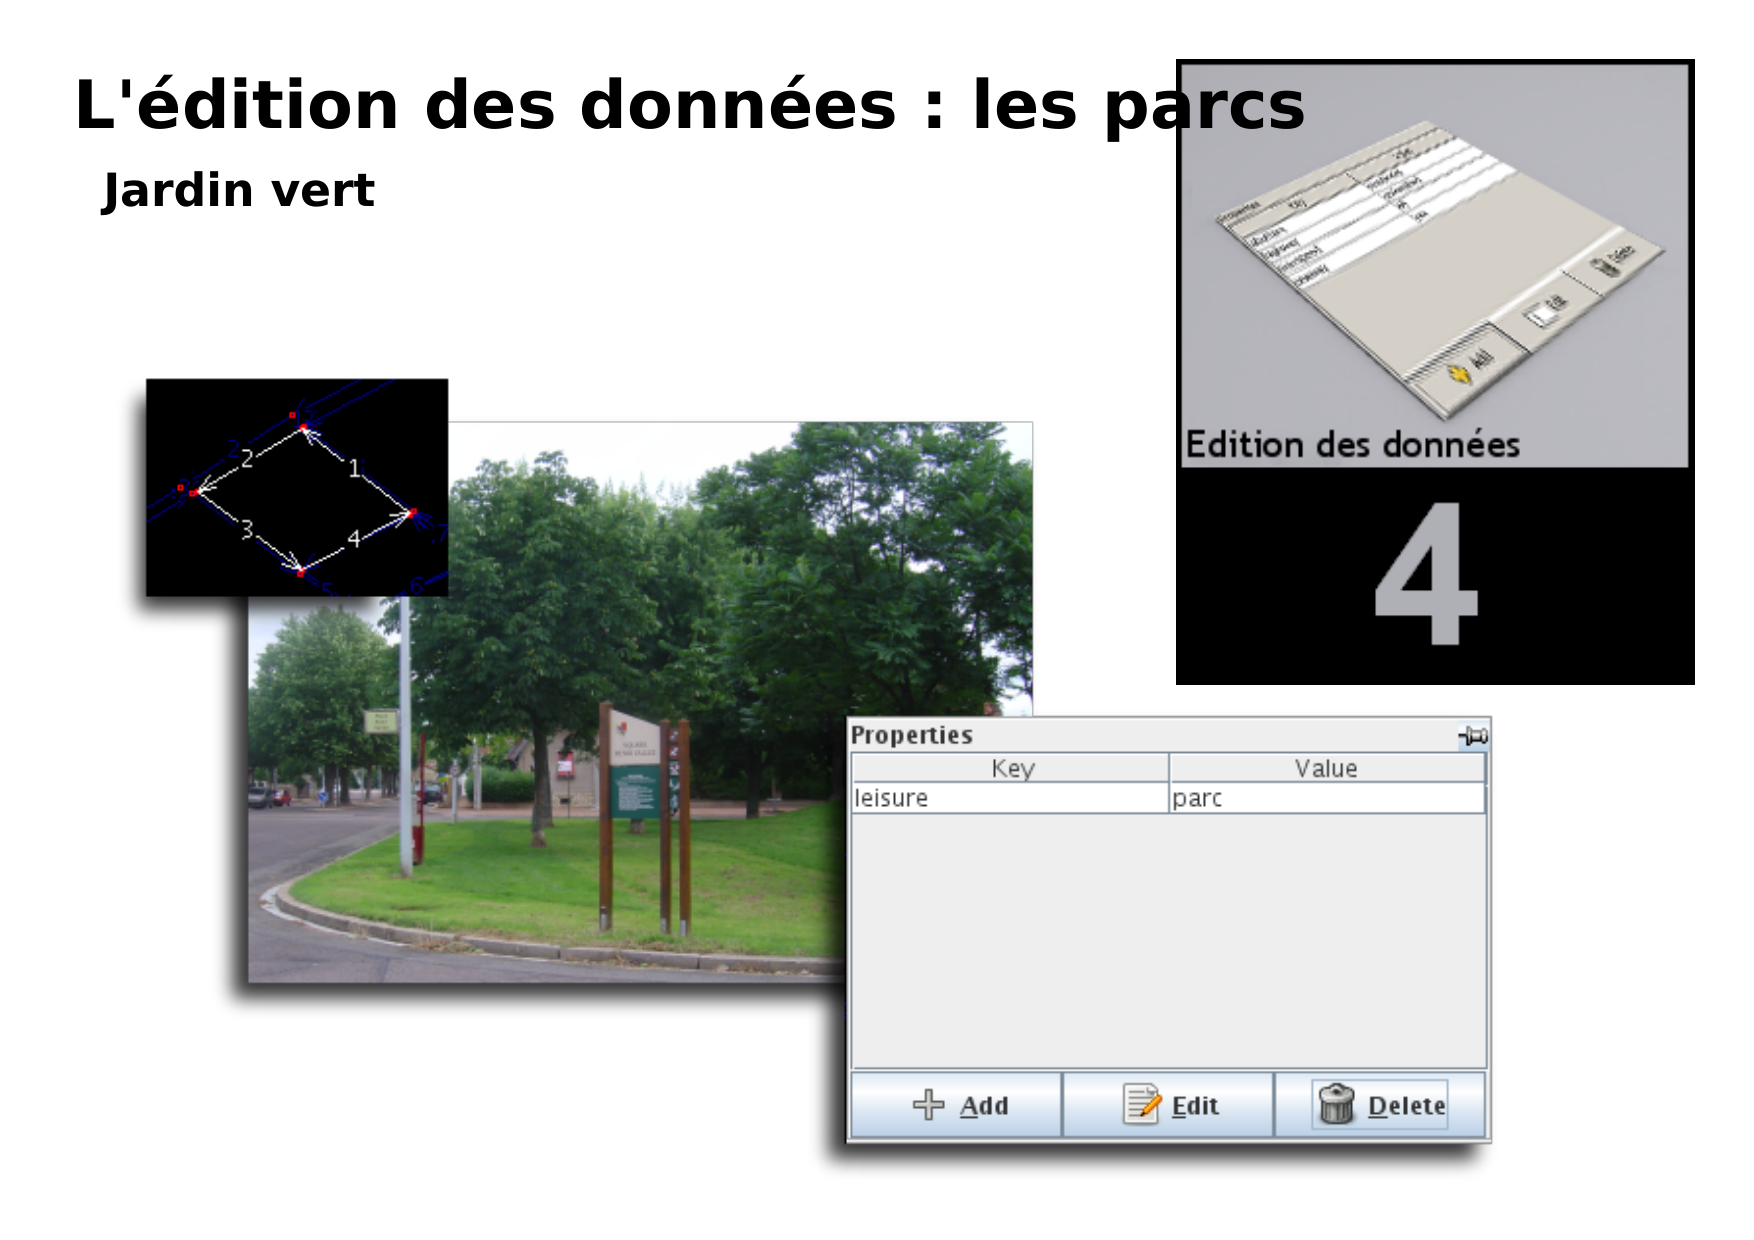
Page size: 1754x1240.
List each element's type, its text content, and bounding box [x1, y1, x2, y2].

text_box L'édition des données : les parcs [59, 59, 1684, 152]
picture [0, 59, 1695, 1211]
